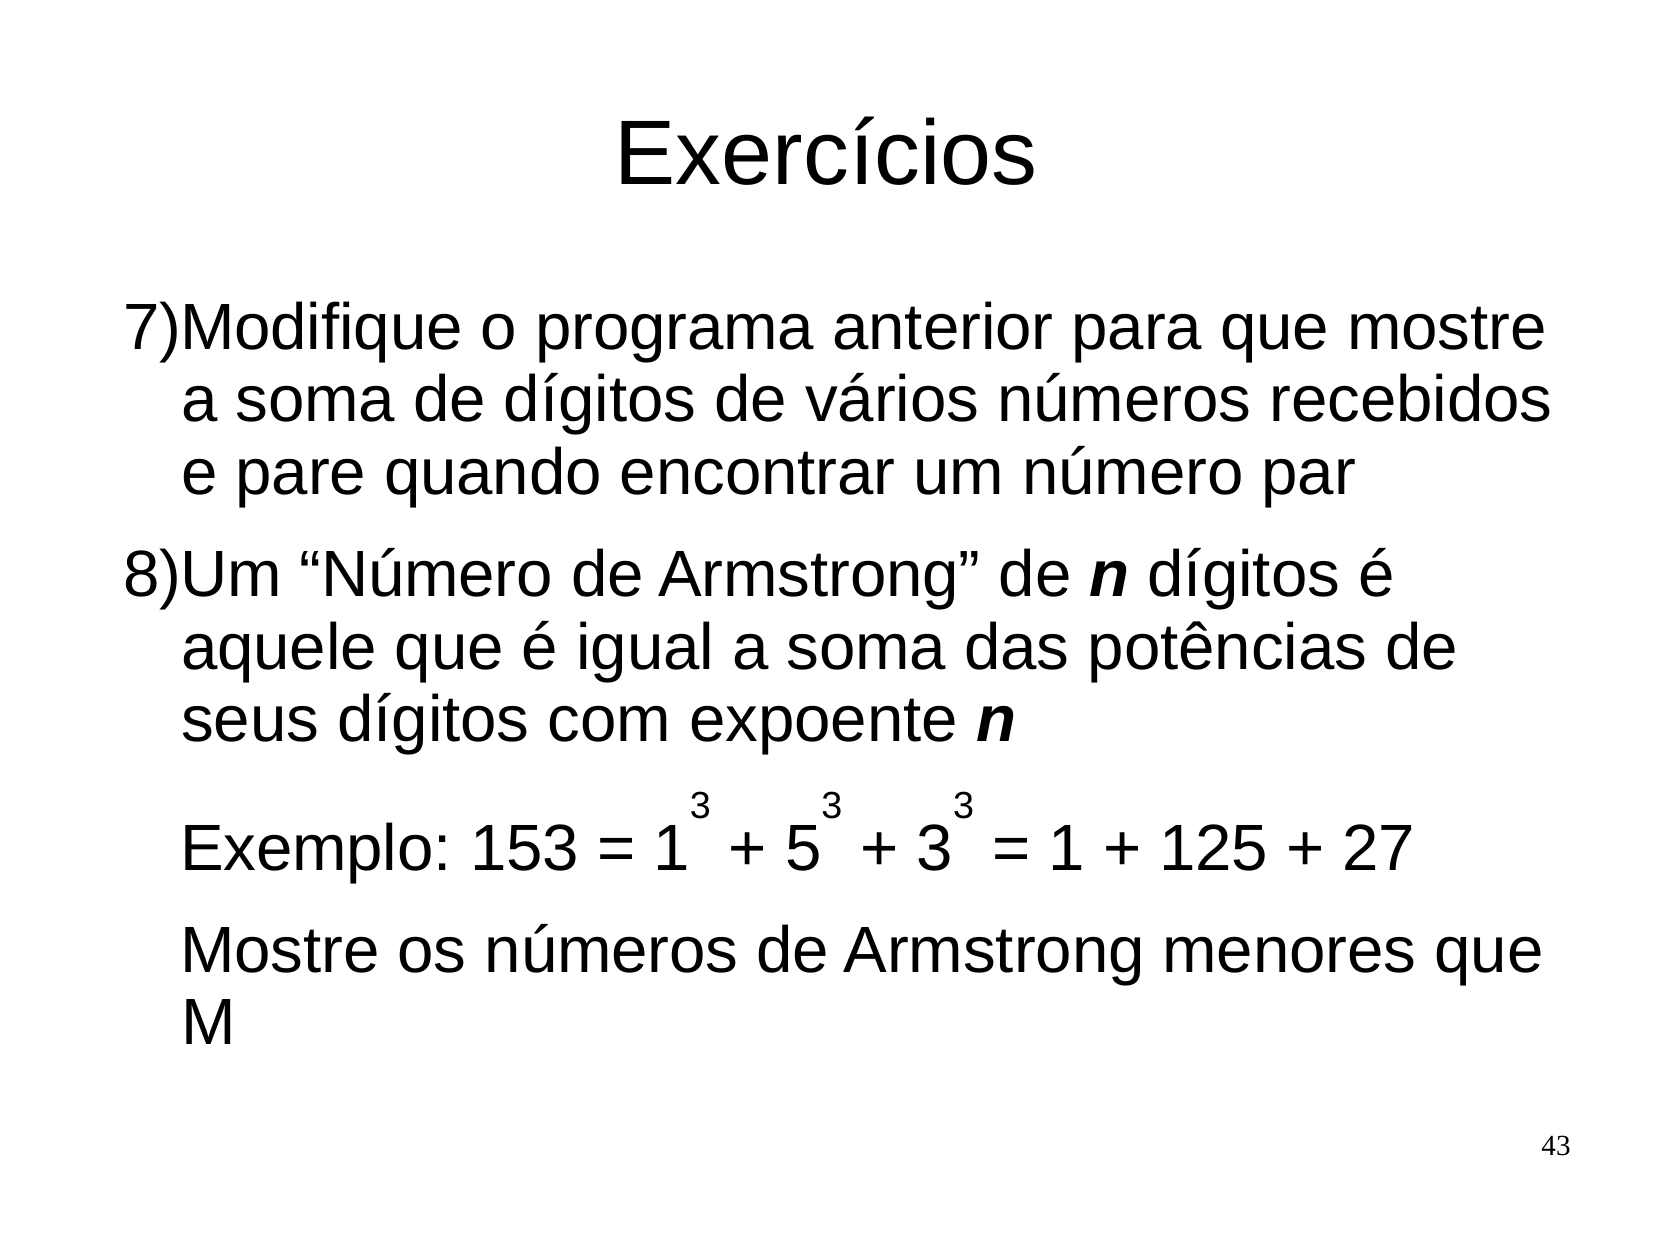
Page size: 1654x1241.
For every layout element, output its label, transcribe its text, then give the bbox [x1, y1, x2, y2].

list Modifique o programa anterior para que mostre a soma de dígitos de vários números recebidos e pare quando encontrar um número par Um “Número de Armstrong” de n dígitos é aquele que é igual a soma das potências de seus dígitos com expoente n Exemplo: 153 = 13 + 53 + 33 = 1 + 125 + 27 Mostre os números de Armstrong menores que M [82, 290, 1571, 1134]
title Exercícios [82, 49, 1571, 257]
